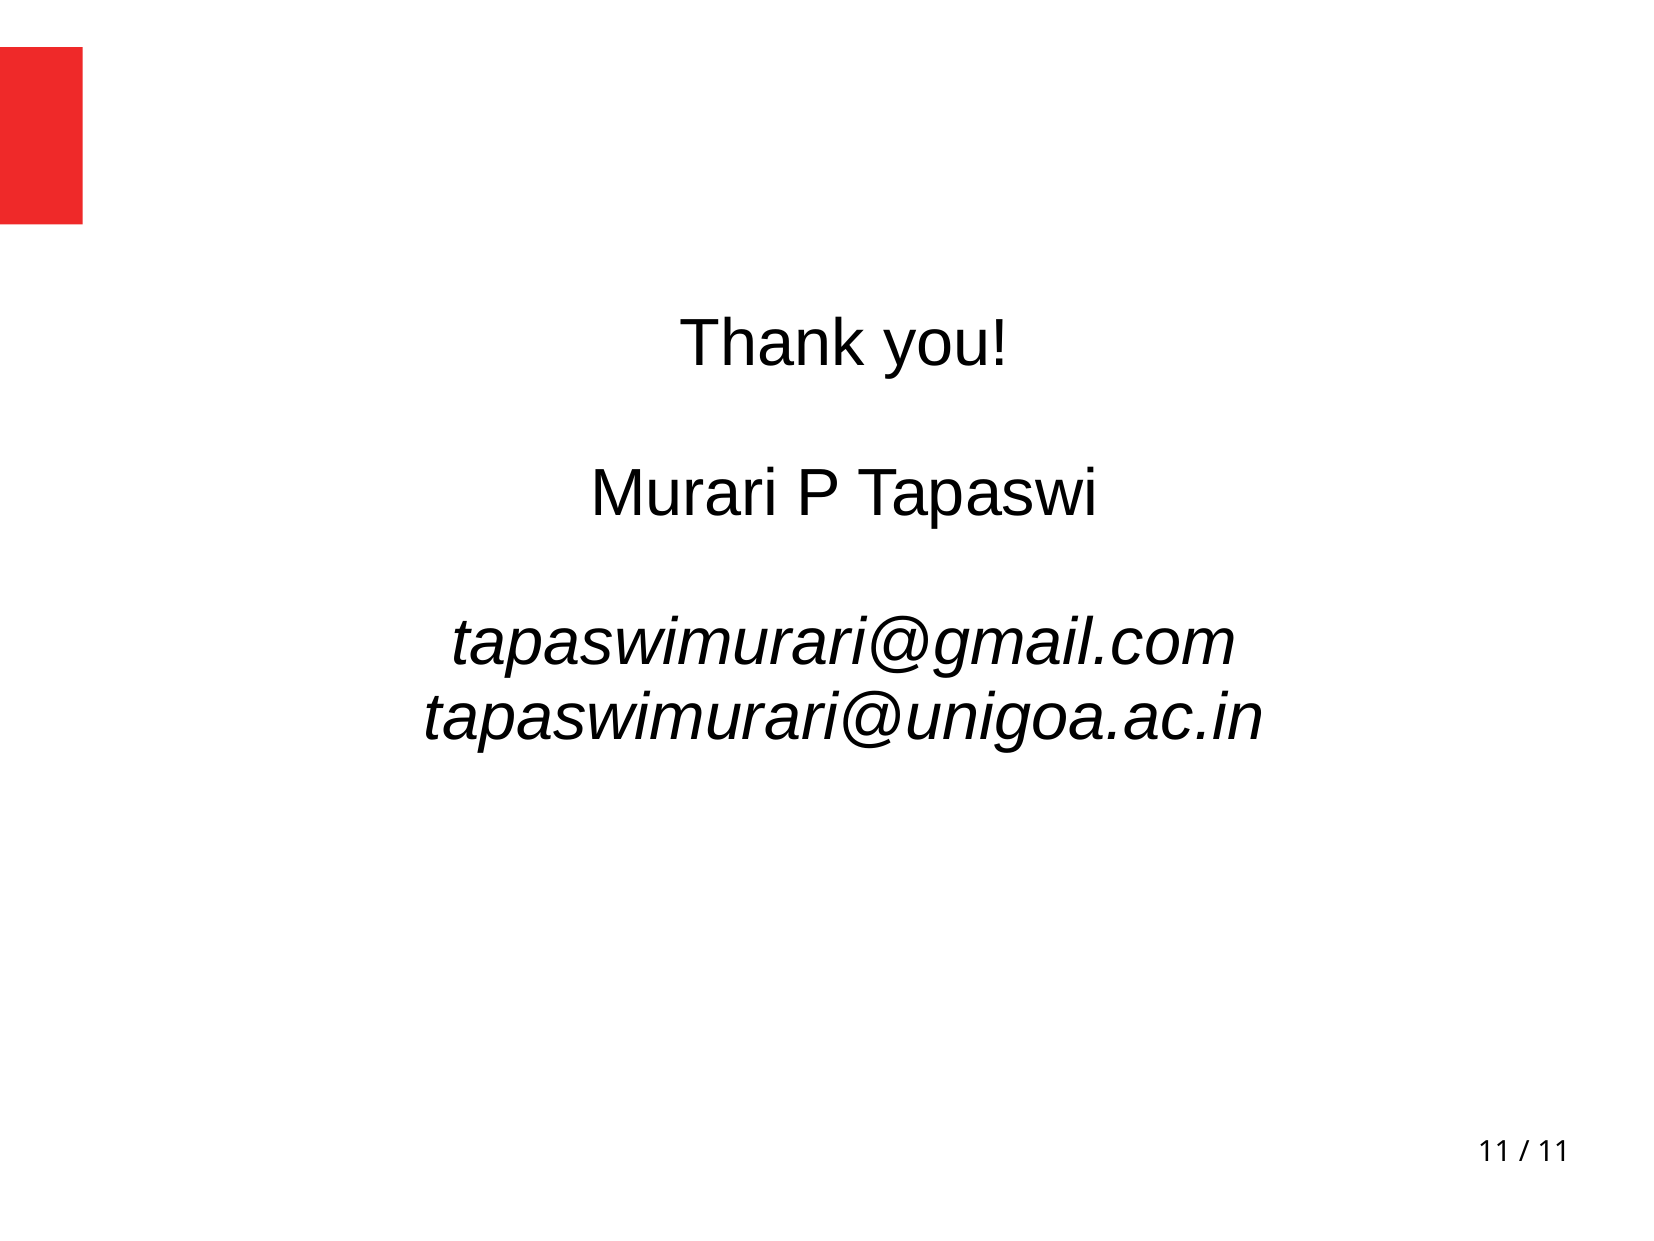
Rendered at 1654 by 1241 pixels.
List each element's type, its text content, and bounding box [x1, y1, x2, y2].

subtitle Thank you! Murari P Tapaswi tapaswimurari@gmail.com tapaswimurari@unigoa.ac.in [118, 49, 1571, 1010]
